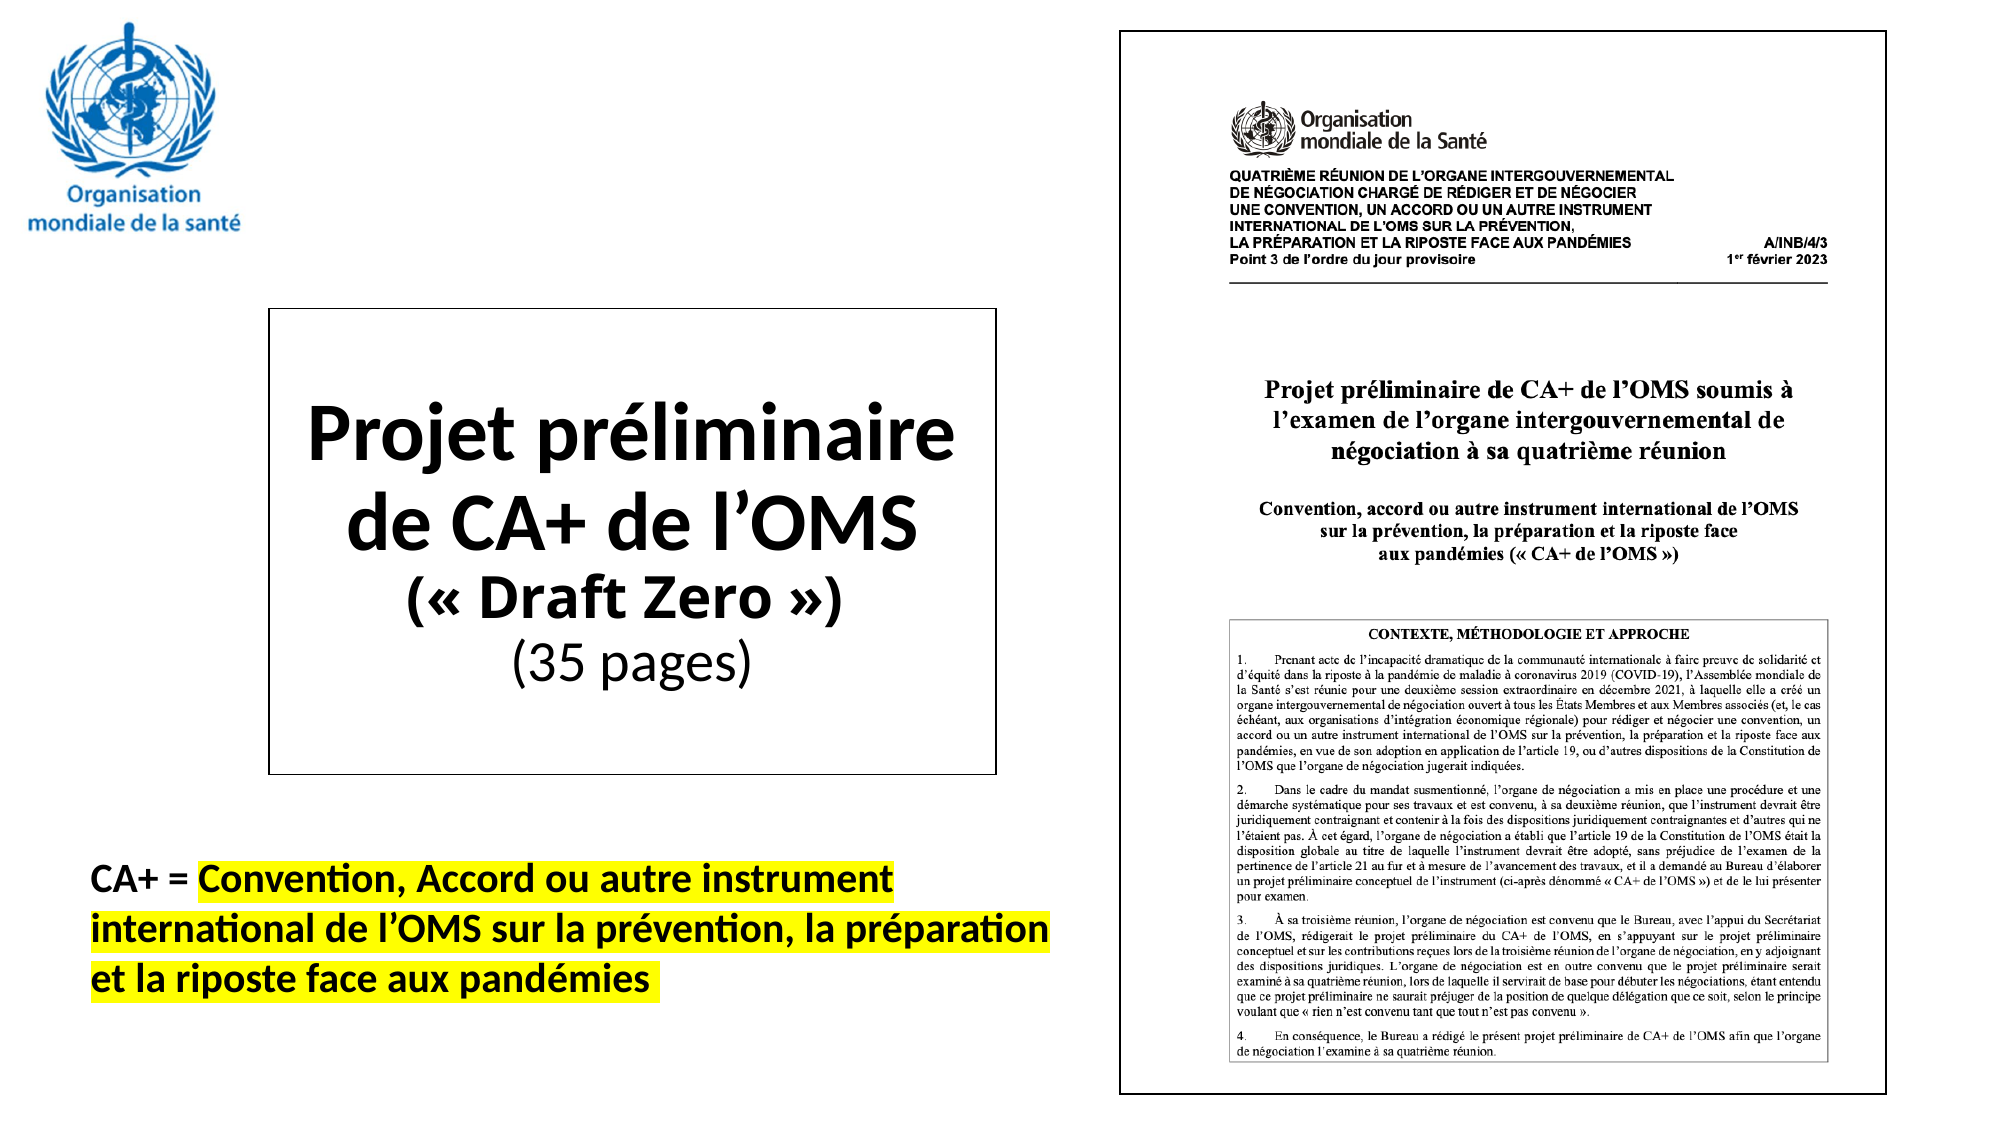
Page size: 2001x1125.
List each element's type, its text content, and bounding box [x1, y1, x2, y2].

picture [1120, 31, 1886, 1094]
text_box CA+ = Convention, Accord ou autre instrument international de l’OMS sur la prévention, la préparation et la riposte face aux pandémies [75, 843, 1076, 1011]
picture [3, 0, 269, 266]
title Projet préliminaire de CA+ de l’OMS (« Draft Zero ») (35 pages) [268, 308, 997, 775]
